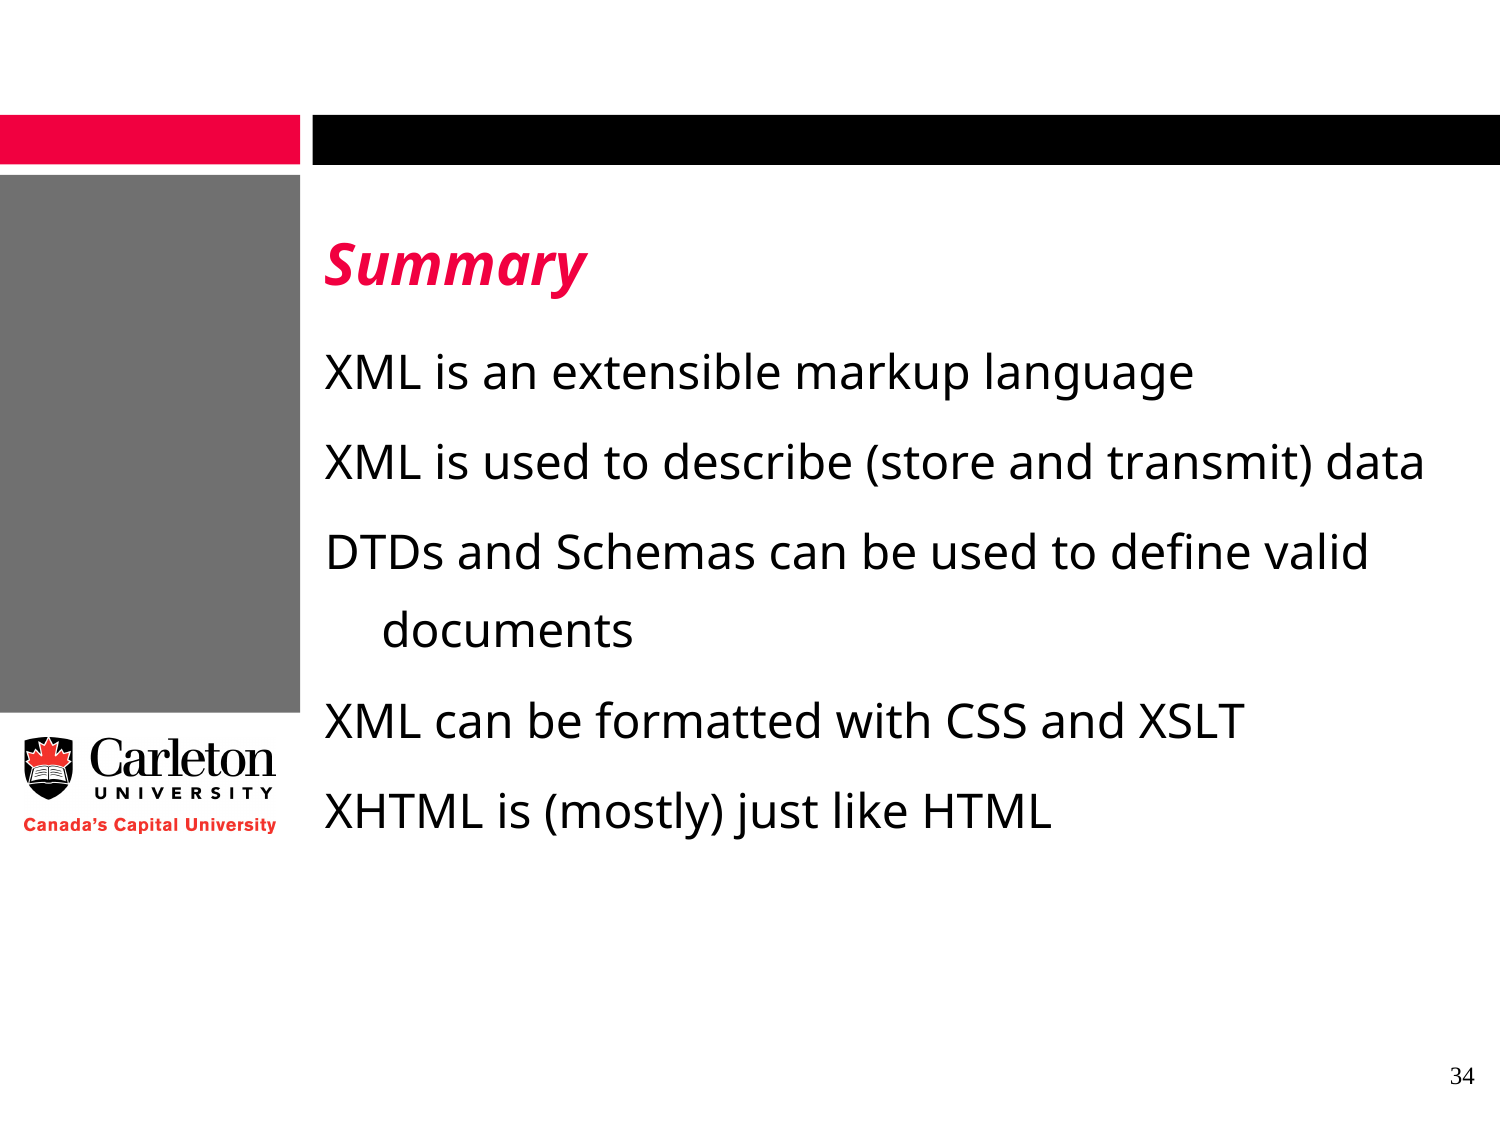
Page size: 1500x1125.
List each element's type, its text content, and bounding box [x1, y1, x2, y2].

picture [24, 737, 276, 834]
list XML is an extensible markup language XML is used to describe (store and transmit) data DTDs and Schemas can be used to define valid documents XML can be formatted with CSS and XSLT XHTML is (mostly) just like HTML [324, 324, 1450, 1036]
title Summary [324, 194, 1450, 324]
